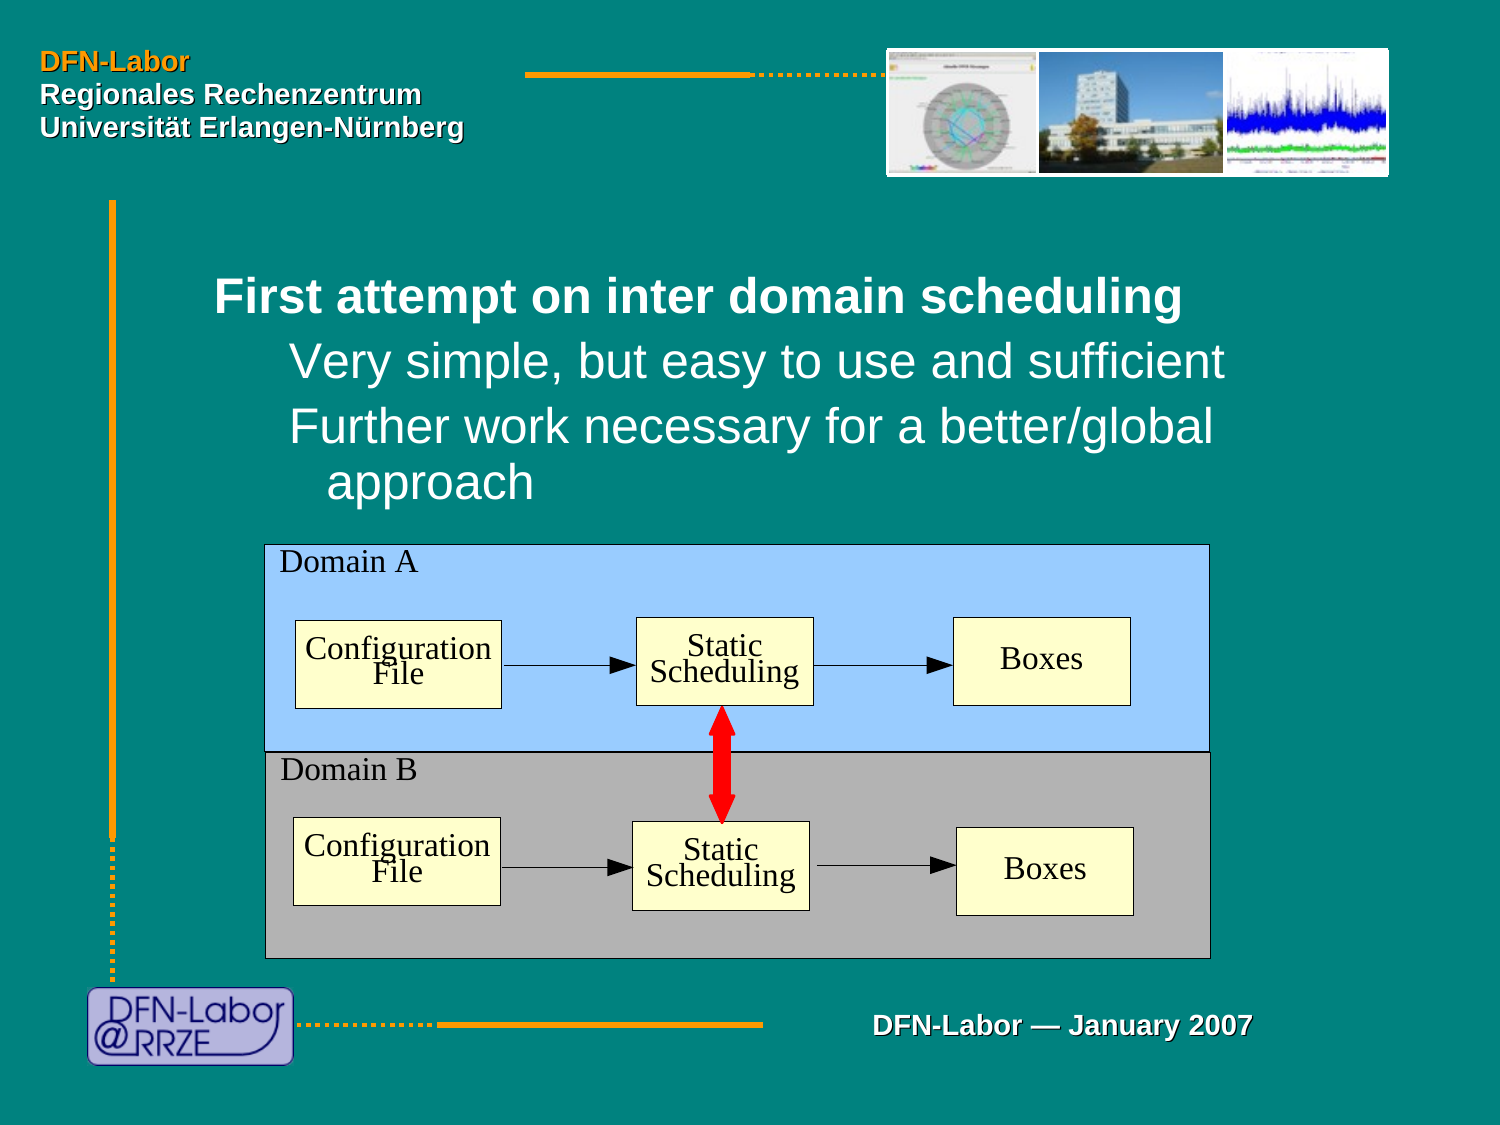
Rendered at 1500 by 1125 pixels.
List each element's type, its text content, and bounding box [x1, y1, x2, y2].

picture [1227, 52, 1386, 173]
text_box Domain B [265, 752, 1211, 959]
text_box Boxes [956, 827, 1134, 916]
list First attempt on inter domain scheduling Very simple, but easy to use and sufficient Further work necessary for a better/global approach [123, 207, 1417, 842]
picture [889, 52, 1036, 173]
text_box Static Scheduling [636, 617, 814, 706]
text_box Configuration File [293, 817, 501, 906]
text_box Domain A [264, 544, 1210, 752]
text_box Static Scheduling [632, 821, 810, 911]
picture [87, 987, 294, 1066]
picture [1039, 52, 1223, 173]
text_box Configuration File [295, 620, 502, 709]
text_box Boxes [953, 617, 1131, 706]
